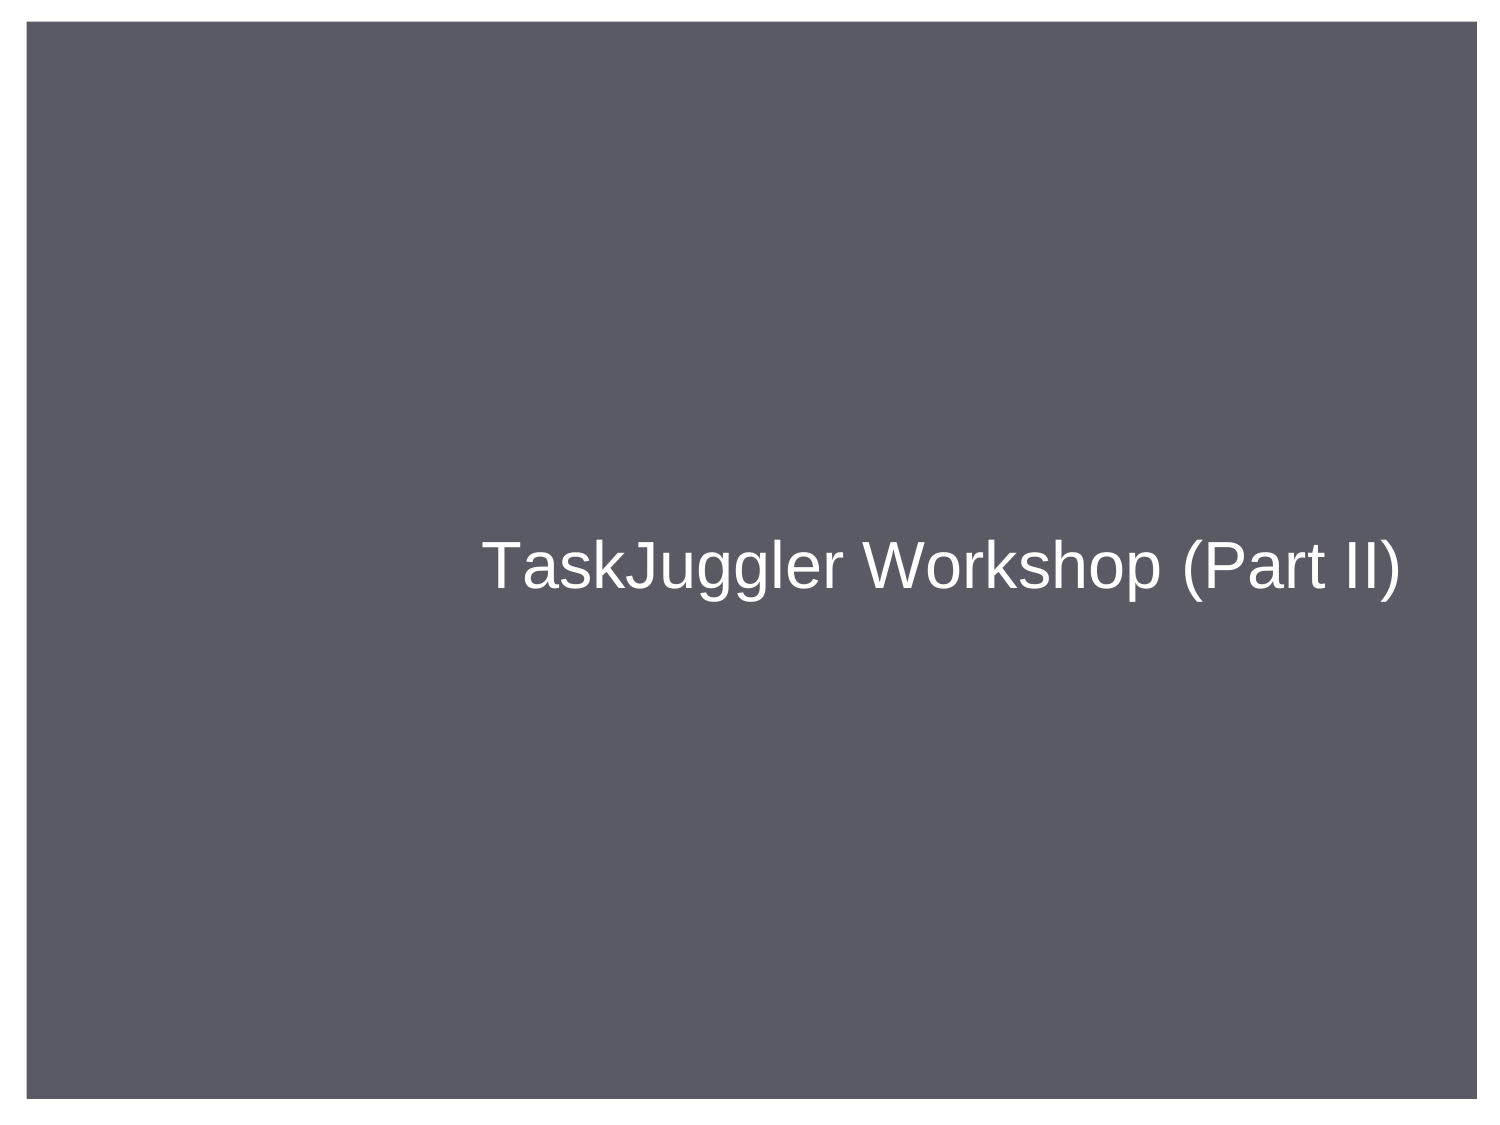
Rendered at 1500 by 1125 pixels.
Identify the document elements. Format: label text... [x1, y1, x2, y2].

title TaskJuggler Workshop (Part II) [54, 468, 1405, 656]
